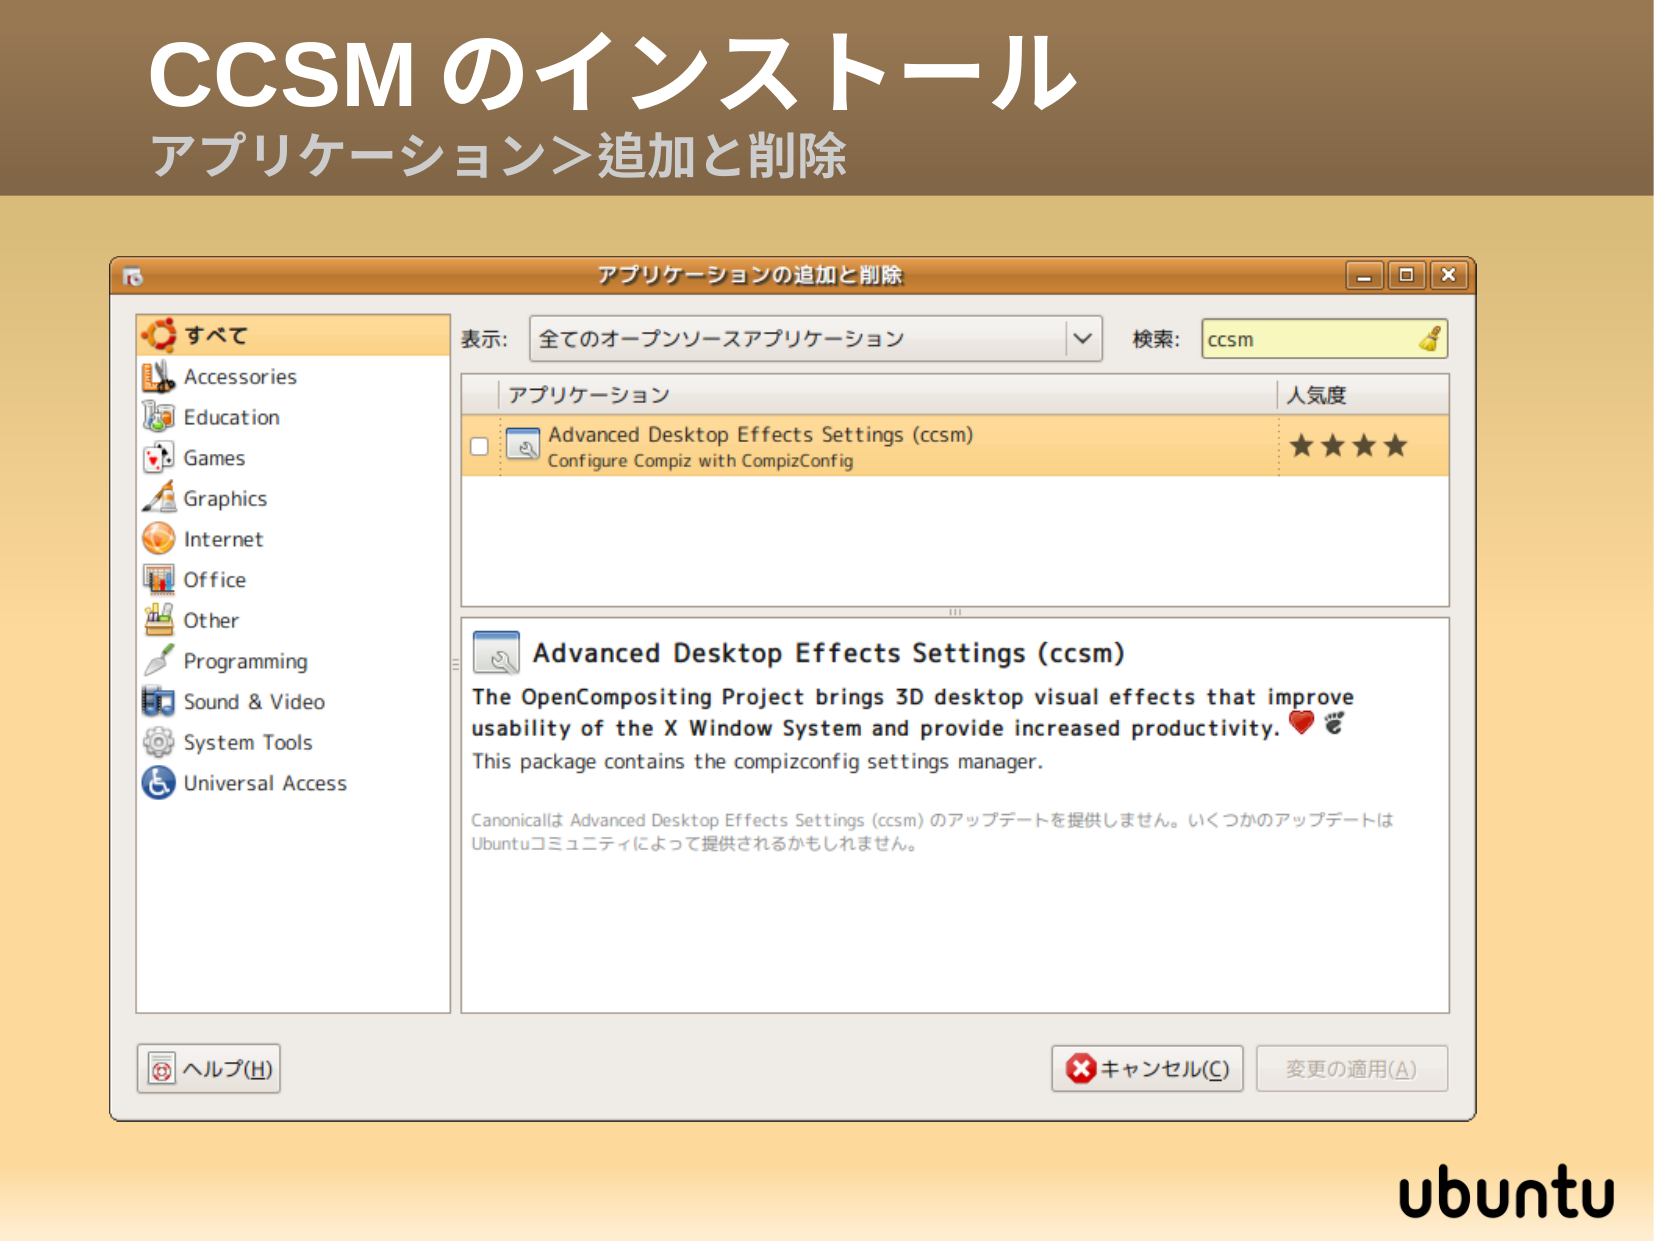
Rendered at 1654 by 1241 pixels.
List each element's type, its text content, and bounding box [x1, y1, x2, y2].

picture [0, 0, 1654, 1241]
title CCSMのインストール アプリケーション＞追加と削除 [76, 0, 1566, 208]
